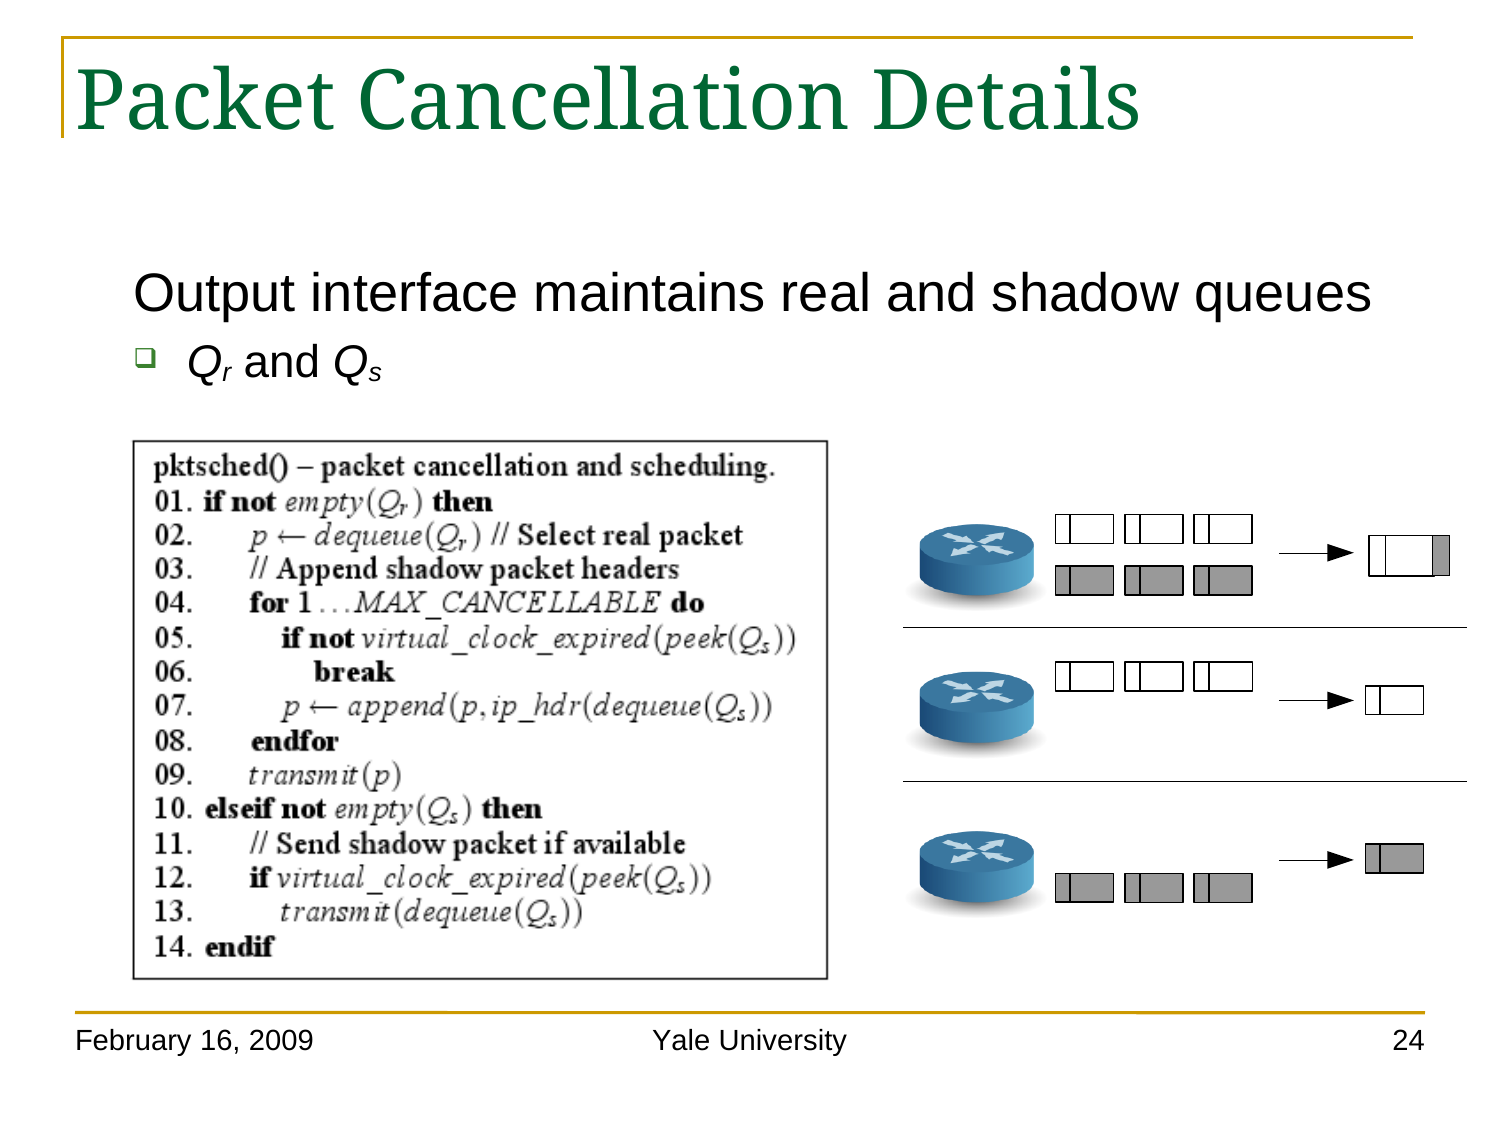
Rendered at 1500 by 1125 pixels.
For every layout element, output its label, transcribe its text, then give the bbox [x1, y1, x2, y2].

picture [126, 430, 839, 989]
list Output interface maintains real and shadow queues Qr and Qs [77, 262, 1425, 1006]
text_box [1425, 535, 1450, 576]
title Packet Cancellation Details [75, 45, 1425, 151]
